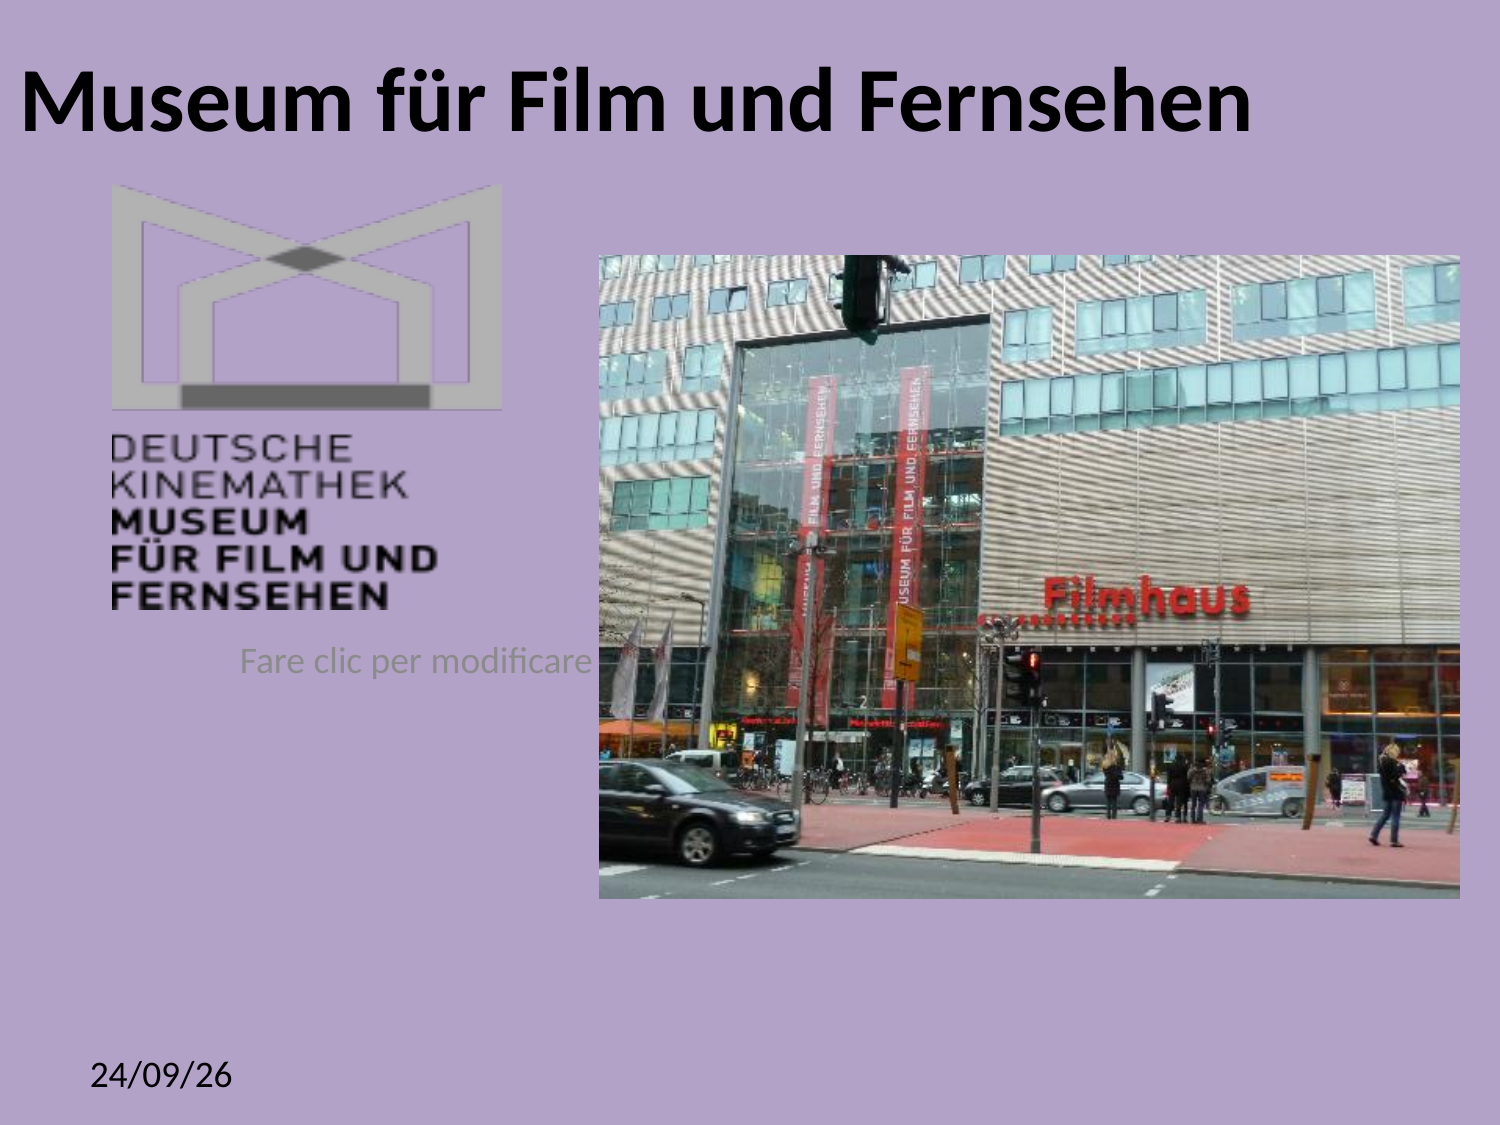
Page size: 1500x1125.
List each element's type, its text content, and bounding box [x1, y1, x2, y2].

title Museum für Film und Fernsehen [0, 5, 1275, 185]
text_box 13/11/2015 [75, 1042, 425, 1103]
picture [599, 255, 1460, 900]
picture [112, 184, 502, 610]
